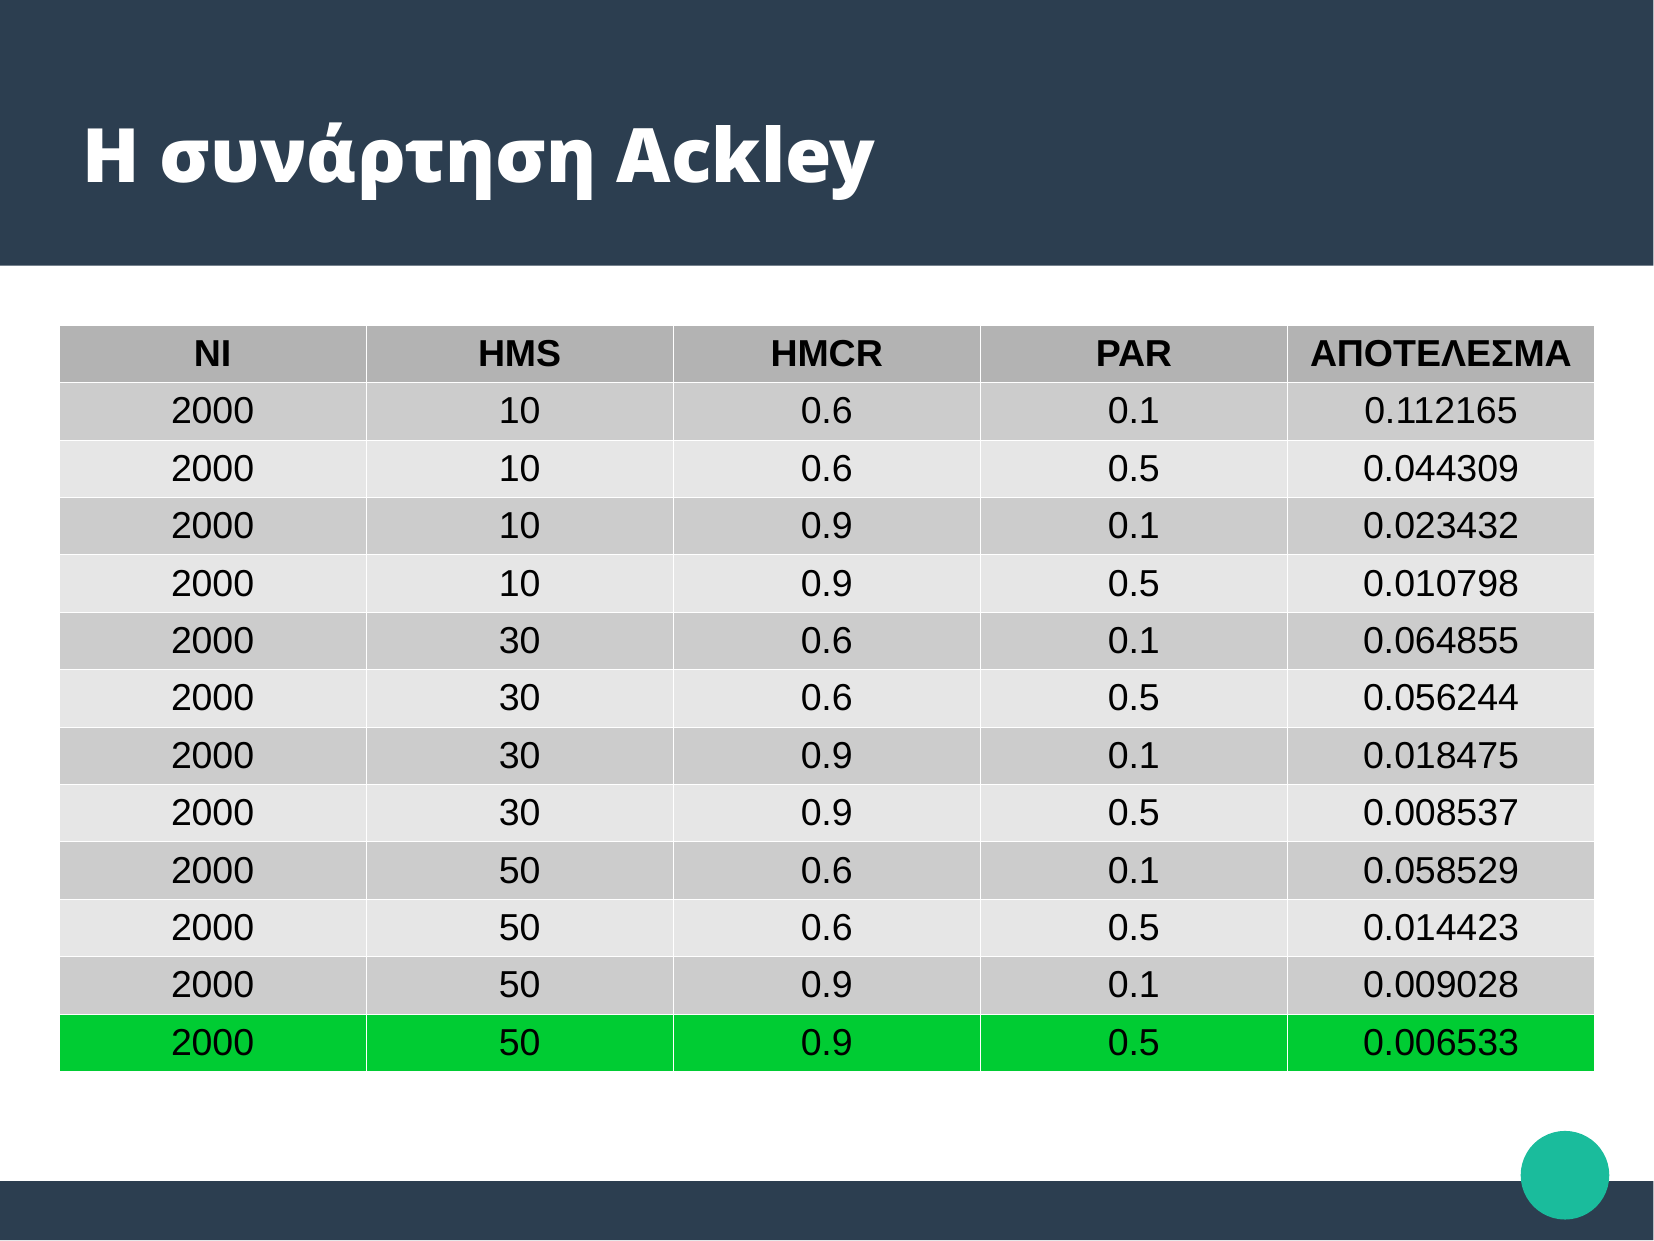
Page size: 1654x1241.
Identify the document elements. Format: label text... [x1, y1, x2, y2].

table_cell 2000 [60, 957, 366, 1014]
table_cell 30 [367, 613, 673, 669]
table_cell 30 [367, 670, 673, 727]
table_cell 50 [367, 957, 673, 1014]
table_cell 0.9 [674, 785, 980, 841]
title Η συνάρτηση Ackley [82, 94, 1264, 213]
table_cell 10 [367, 383, 673, 440]
table_cell 2000 [60, 613, 366, 669]
table_cell 10 [367, 498, 673, 554]
table_cell 2000 [60, 900, 366, 956]
table_cell 0.1 [981, 498, 1287, 554]
table_cell 30 [367, 785, 673, 841]
table_cell 0.009028 [1288, 957, 1594, 1014]
table_cell 0.044309 [1288, 441, 1594, 497]
table_cell 0.5 [981, 670, 1287, 727]
table_cell 2000 [60, 1015, 366, 1071]
table_cell 50 [367, 842, 673, 899]
table_cell 0.1 [981, 613, 1287, 669]
table_cell 0.008537 [1288, 785, 1594, 841]
table_cell 2000 [60, 670, 366, 727]
table_cell 0.9 [674, 1015, 980, 1071]
table_cell 50 [367, 1015, 673, 1071]
table_cell 0.5 [981, 441, 1287, 497]
table_cell 0.6 [674, 441, 980, 497]
table_cell 0.018475 [1288, 728, 1594, 784]
table_cell 2000 [60, 498, 366, 554]
table_cell 0.5 [981, 785, 1287, 841]
table_header ΑΠΟΤΕΛΕΣΜΑ [1288, 326, 1594, 382]
table_header PAR [981, 326, 1287, 382]
table_header HMS [367, 326, 673, 382]
table_cell 2000 [60, 441, 366, 497]
table_cell 0.023432 [1288, 498, 1594, 554]
table_cell 0.9 [674, 555, 980, 612]
table_cell 0.058529 [1288, 842, 1594, 899]
table_cell 2000 [60, 555, 366, 612]
table_cell 0.9 [674, 498, 980, 554]
table_cell 0.9 [674, 728, 980, 784]
table_cell 0.6 [674, 842, 980, 899]
table_cell 0.010798 [1288, 555, 1594, 612]
table_cell 30 [367, 728, 673, 784]
table_cell 2000 [60, 383, 366, 440]
table_cell 0.112165 [1288, 383, 1594, 440]
table_cell 0.1 [981, 842, 1287, 899]
table_cell 2000 [60, 728, 366, 784]
table_cell 2000 [60, 785, 366, 841]
table_cell 2000 [60, 842, 366, 899]
table_cell 0.5 [981, 555, 1287, 612]
table_cell 50 [367, 900, 673, 956]
table_cell 0.056244 [1288, 670, 1594, 727]
table_header HMCR [674, 326, 980, 382]
table_cell 10 [367, 555, 673, 612]
table_cell 0.6 [674, 900, 980, 956]
table_cell 0.6 [674, 670, 980, 727]
table_cell 0.1 [981, 728, 1287, 784]
table_cell 0.1 [981, 383, 1287, 440]
table_cell 0.9 [674, 957, 980, 1014]
table_cell 0.014423 [1288, 900, 1594, 956]
table_cell 0.5 [981, 900, 1287, 956]
table_cell 0.6 [674, 383, 980, 440]
table_cell 0.1 [981, 957, 1287, 1014]
table_cell 0.064855 [1288, 613, 1594, 669]
table_header NI [60, 326, 366, 382]
table_cell 10 [367, 441, 673, 497]
table_cell 0.5 [981, 1015, 1287, 1071]
table_cell 0.6 [674, 613, 980, 669]
table_cell 0.006533 [1288, 1015, 1594, 1071]
